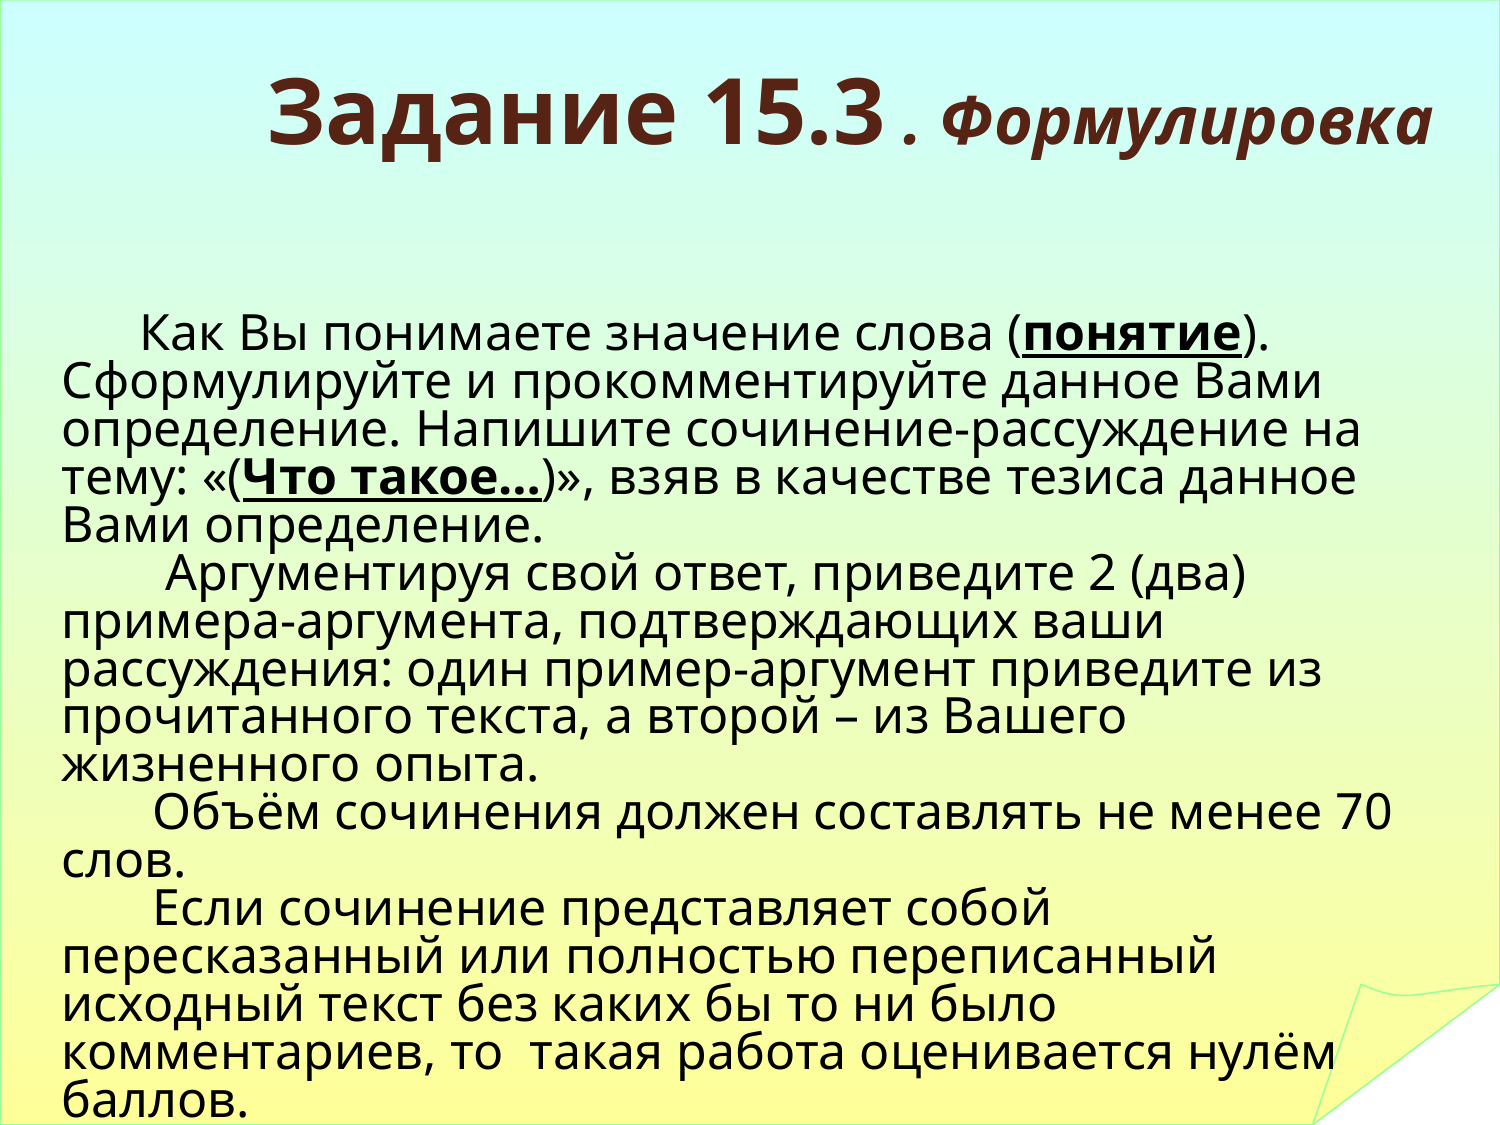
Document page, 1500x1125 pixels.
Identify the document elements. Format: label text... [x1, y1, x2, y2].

text_box [0, 0, 1500, 1125]
title Задание 15.3 . Формулировка [235, 45, 1466, 233]
text_box Как Вы понимаете значение слова (понятие). Сформулируйте и прокомментируйте данное Вами определение. Напишите сочинение-рассуждение на тему: «(Что такое…)», взяв в качестве тезиса данное Вами определение. Аргументируя свой ответ, приведите 2 (два) примера-аргумента, подтверждающих ваши рассуждения: один пример-аргумент приведите из прочитанного текста, а второй – из Вашего жизненного опыта. Объём сочинения должен составлять не менее 70 слов. Если сочинение представляет собой пересказанный или полностью переписанный исходный текст без каких бы то ни было комментариев, то такая работа оценивается нулём баллов. Сочинение пишите аккуратно, разборчивым почерком. [46, 304, 1442, 1125]
